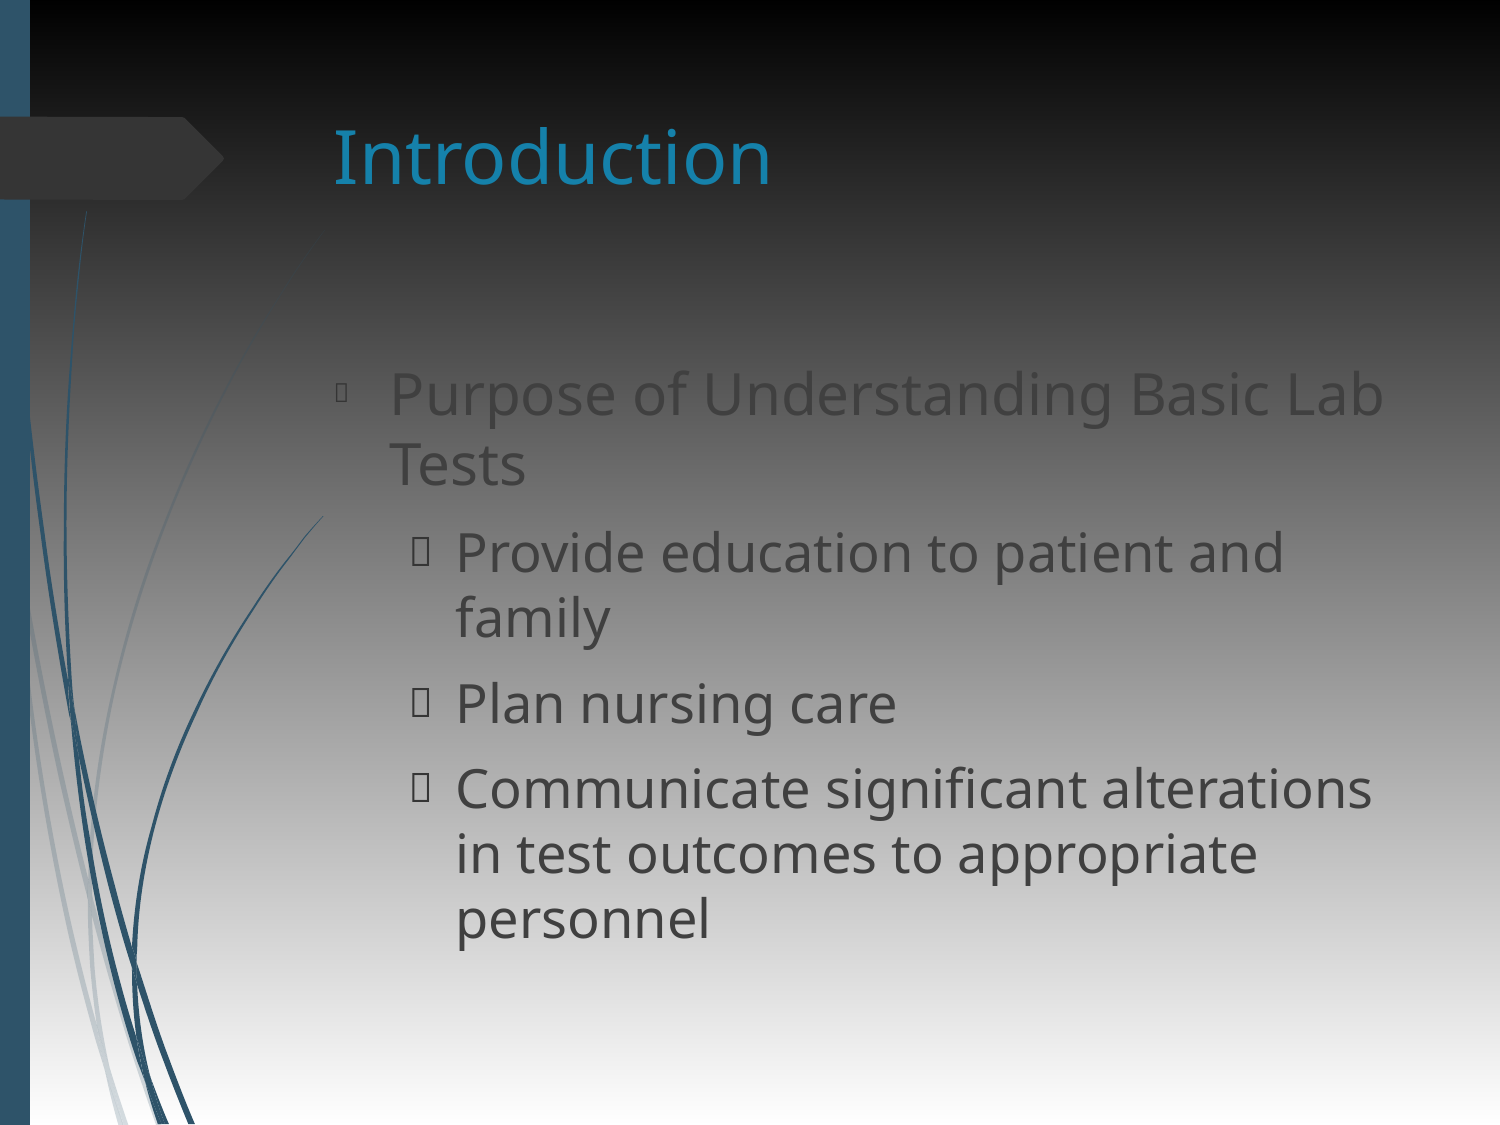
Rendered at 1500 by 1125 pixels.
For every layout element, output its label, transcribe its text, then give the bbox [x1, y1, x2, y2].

title Introduction [319, 102, 1400, 313]
list Purpose of Understanding Basic Lab Tests Provide education to patient and family Plan nursing care Communicate significant alterations in test outcomes to appropriate personnel [318, 350, 1400, 970]
